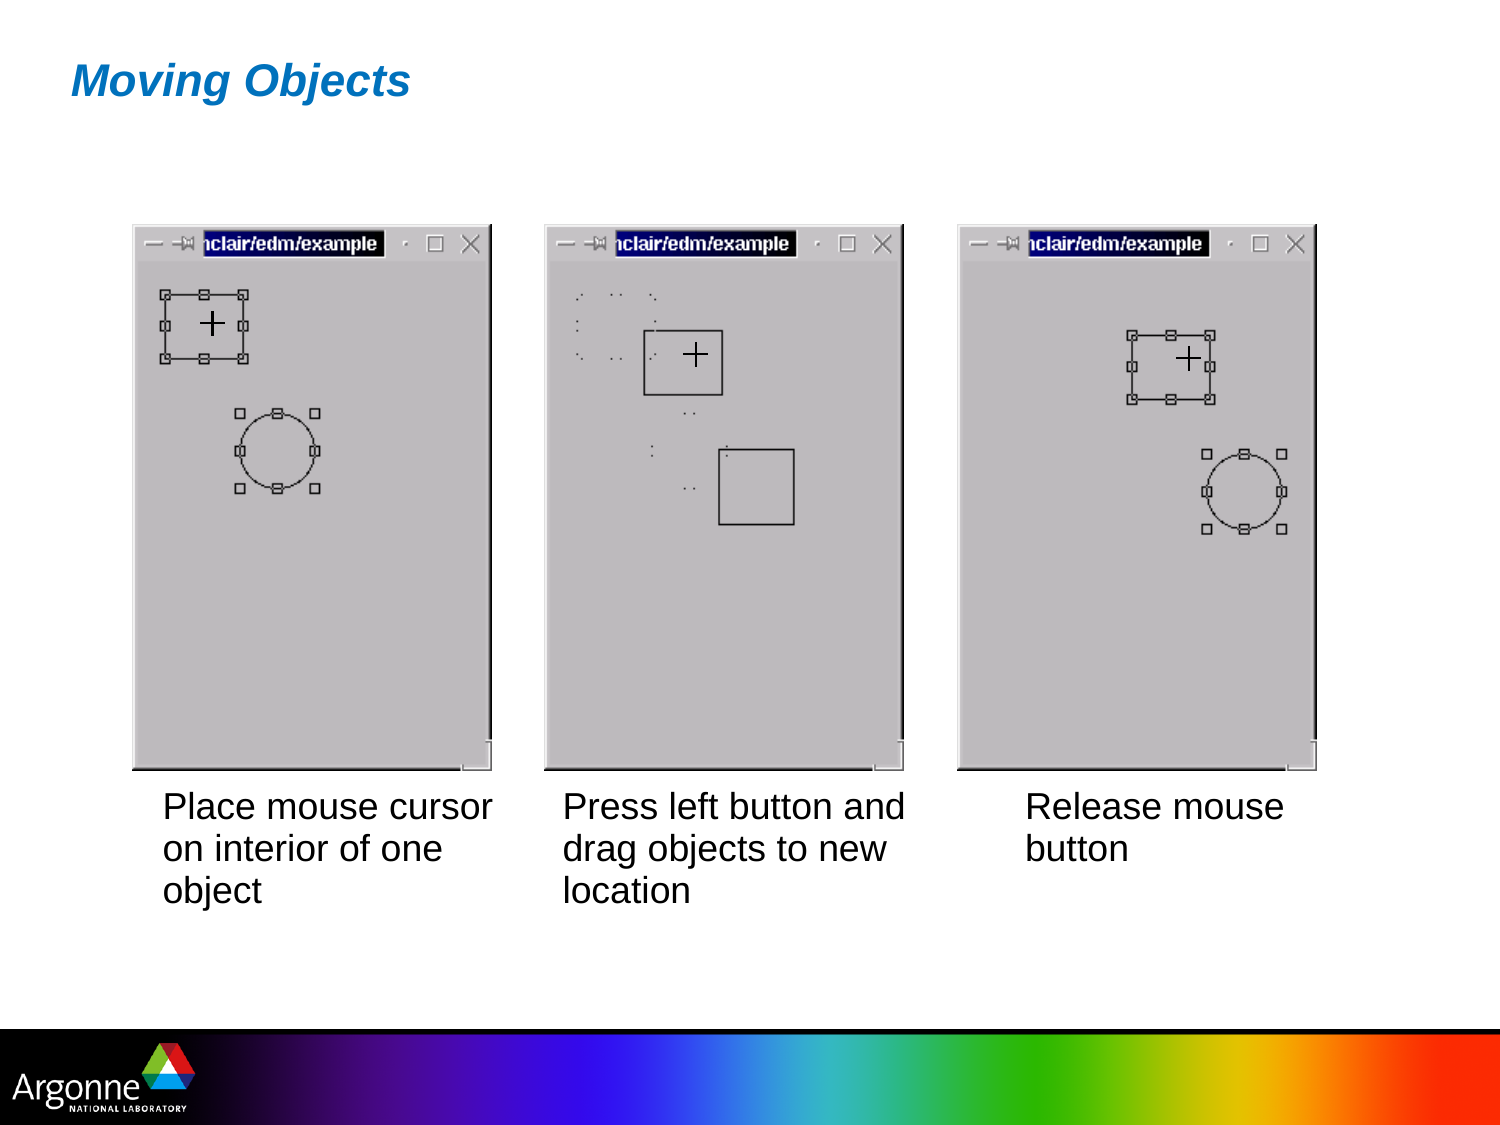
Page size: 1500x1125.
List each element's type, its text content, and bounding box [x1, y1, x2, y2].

title Moving Objects [55, 40, 1361, 125]
picture [0, 1029, 1500, 1125]
text_box Place mouse cursor on interior of one object [147, 778, 509, 920]
picture [957, 224, 1317, 771]
picture [132, 224, 492, 771]
picture [544, 224, 904, 771]
text_box Release mouse button [1009, 778, 1300, 878]
text_box Press left button and drag objects to new location [547, 778, 922, 920]
